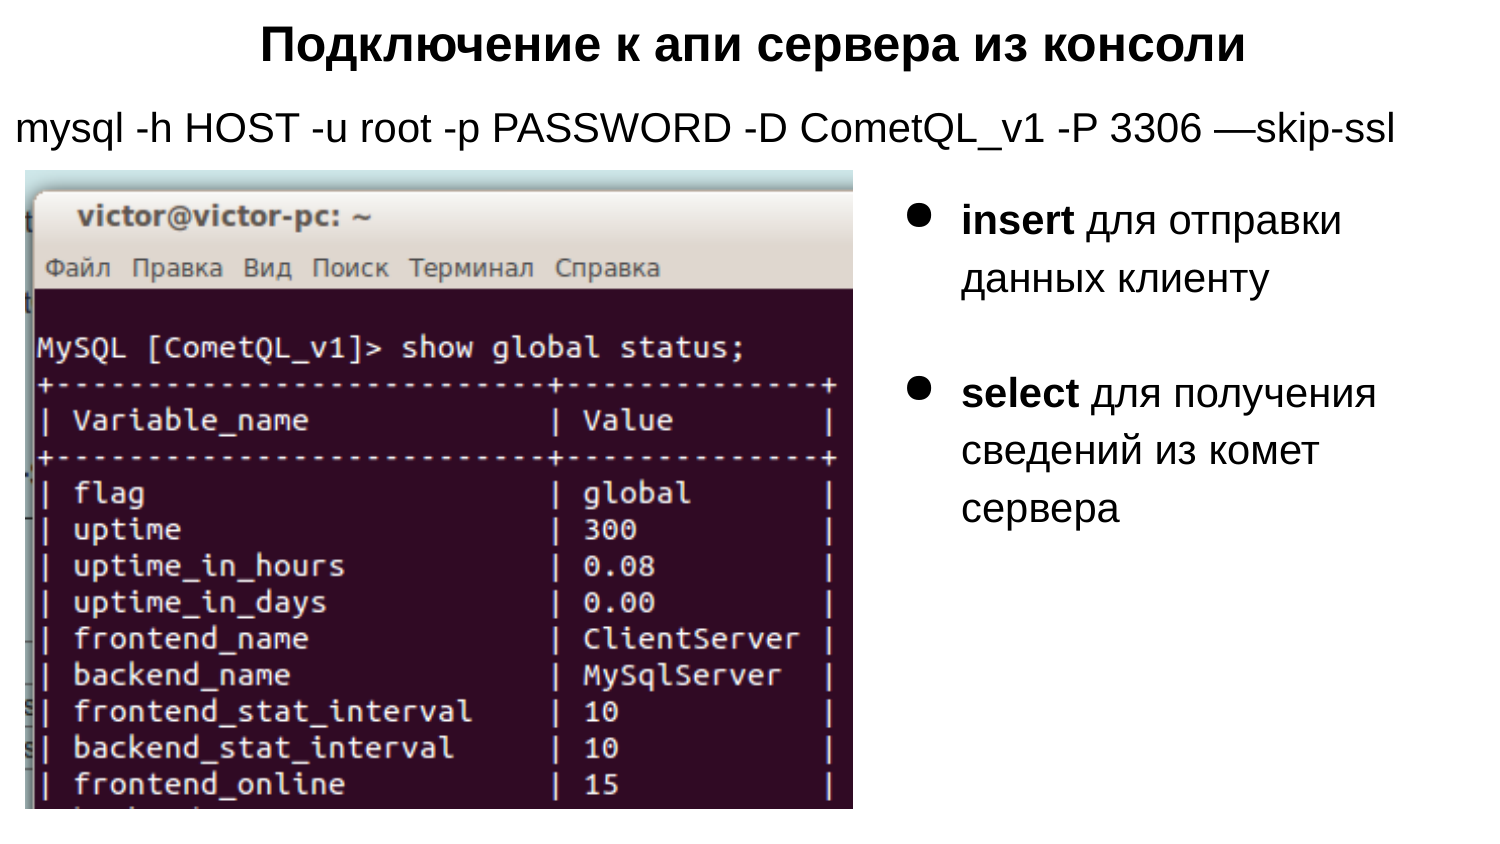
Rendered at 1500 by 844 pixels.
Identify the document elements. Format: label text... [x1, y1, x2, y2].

text_box insert для отправки данных клиенту select для получения сведений из комет сервера [870, 170, 1471, 810]
picture [25, 171, 853, 810]
text_box mysql -h HOST -u root -p PASSWORD -D CometQL_v1 -P 3306 —skip-ssl [0, 81, 1500, 171]
text_box Подключение к апи сервера из консоли [3, 0, 1500, 82]
